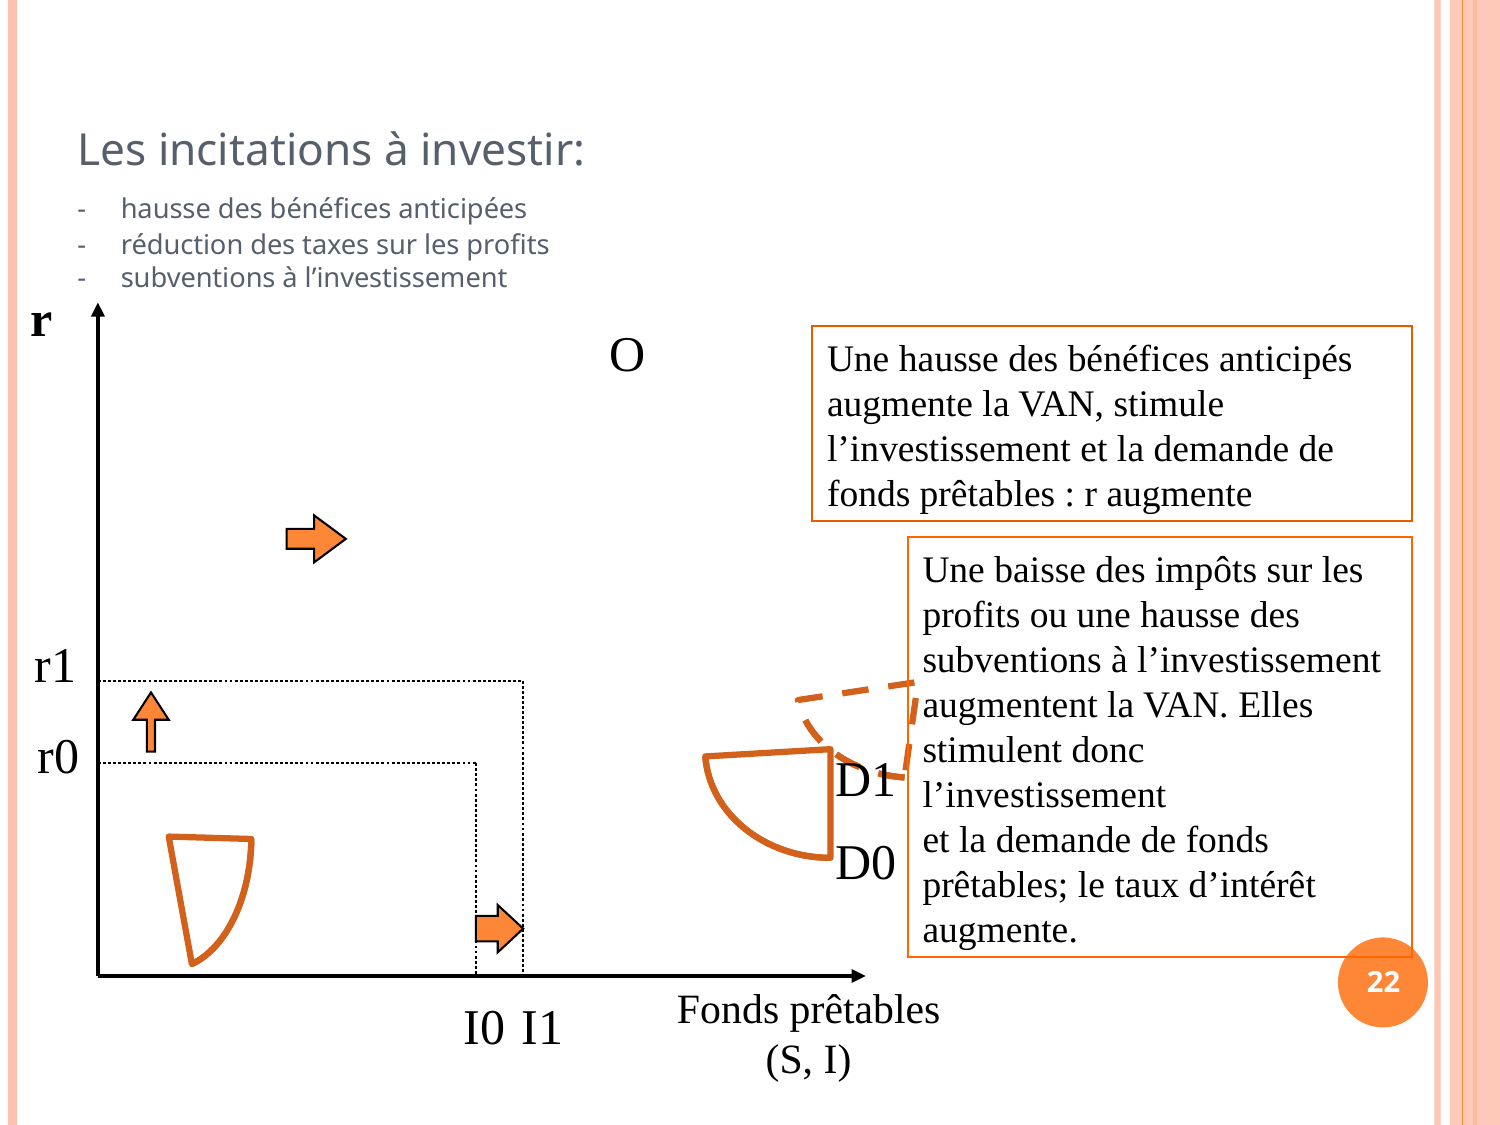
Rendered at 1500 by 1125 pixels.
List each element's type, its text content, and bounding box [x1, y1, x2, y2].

text_box [133, 692, 169, 752]
text_box Une hausse des bénéfices anticipés augmente la VAN, stimule l’investissement et la demande de fonds prêtables : r augmente [812, 326, 1413, 522]
text_box Fonds prêtables (S, I) [662, 974, 956, 1090]
text_box O [594, 314, 661, 390]
text_box D0 [821, 822, 907, 898]
text_box Une baisse des impôts sur les profits ou une hausse des subventions à l’investissement augmentent la VAN. Elles stimulent donc l’investissement et la demande de fonds prêtables; le taux d’intérêt augmente. [907, 537, 1413, 958]
text_box r1 [19, 624, 92, 700]
text_box r [15, 278, 68, 354]
text_box I0 [436, 987, 507, 1063]
text_box [286, 515, 346, 563]
text_box D1 [821, 739, 907, 815]
slide_number <numéro> [1333, 940, 1434, 1027]
title Les incitations à investir: - hausse des bénéfices anticipées - réduction des taxes sur les profits - subventions à l’investissement [62, 112, 1451, 300]
text_box r0 [23, 716, 95, 791]
text_box I1 [507, 987, 579, 1063]
text_box [475, 904, 524, 953]
